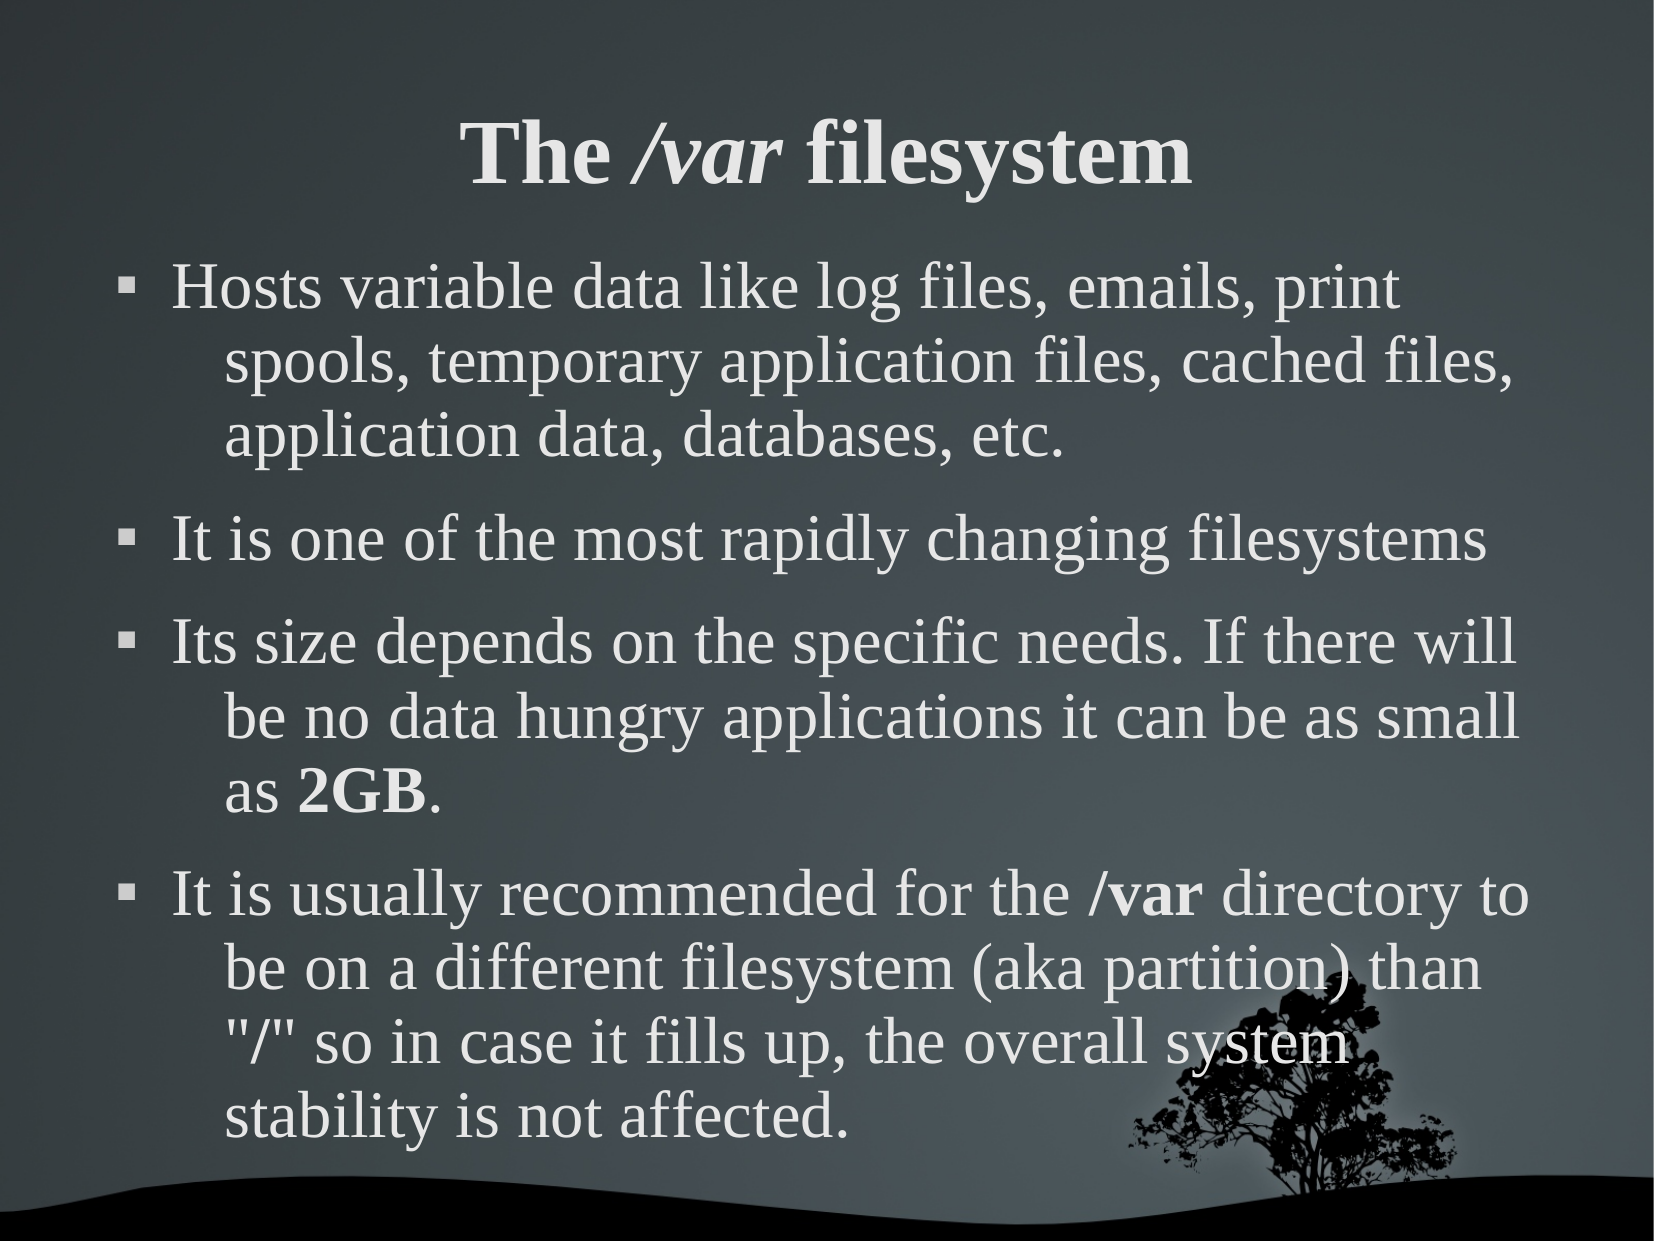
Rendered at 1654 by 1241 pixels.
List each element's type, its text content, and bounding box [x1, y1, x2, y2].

list Hosts variable data like log files, emails, print spools, temporary application files, cached files, application data, databases, etc. It is one of the most rapidly changing filesystems Its size depends on the specific needs. If there will be no data hungry applications it can be as small as 2GB. It is usually recommended for the /var directory to be on a different filesystem (aka partition) than "/" so in case it fills up, the overall system stability is not affected. [82, 257, 1572, 1190]
picture [0, 0, 1654, 1241]
title The /var filesystem [82, 49, 1572, 257]
